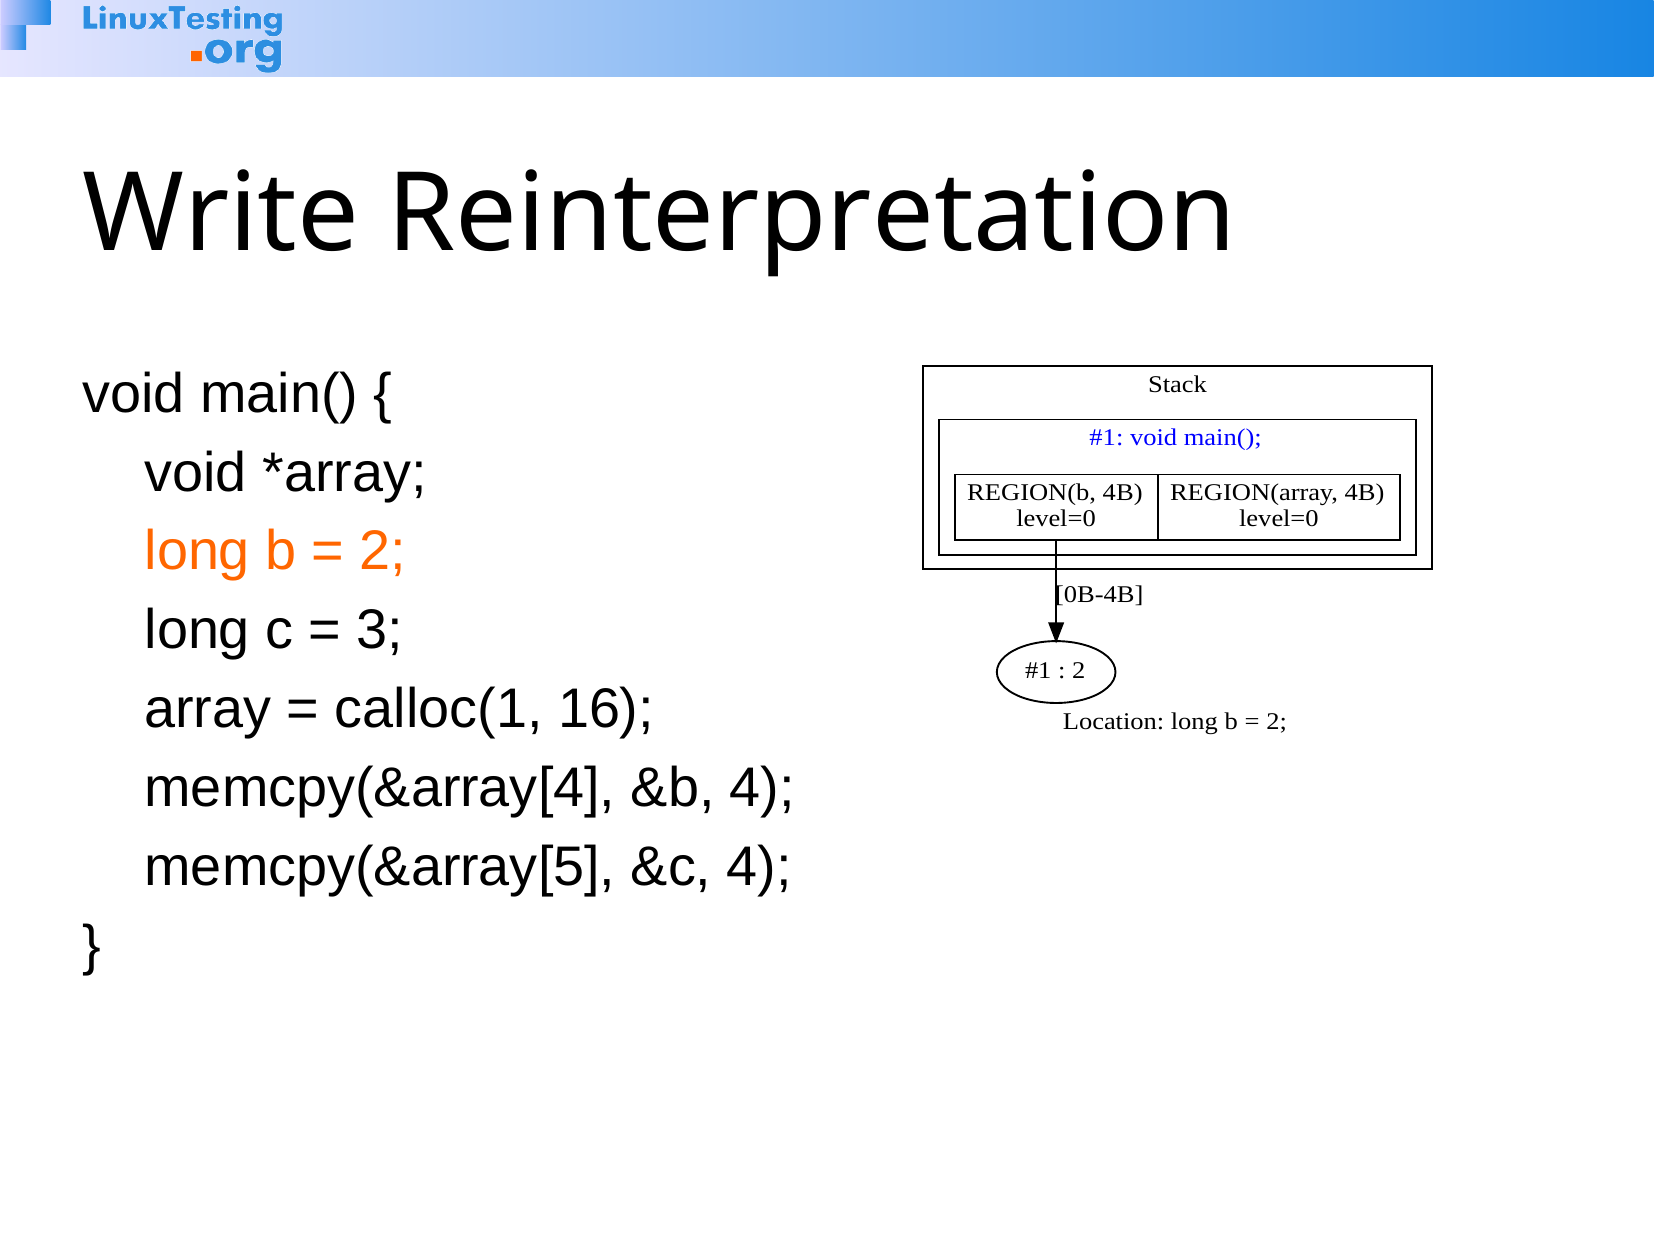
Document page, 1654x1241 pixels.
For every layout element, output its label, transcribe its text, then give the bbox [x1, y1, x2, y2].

picture [83, 5, 282, 73]
list void main() { void *array; long b = 2; long c = 3; array = calloc(1, 16); memcpy(&array[4], &b, 4); memcpy(&array[5], &c, 4); } [82, 358, 809, 1078]
picture [900, 345, 1456, 751]
title Write Reinterpretation [82, 76, 1571, 336]
